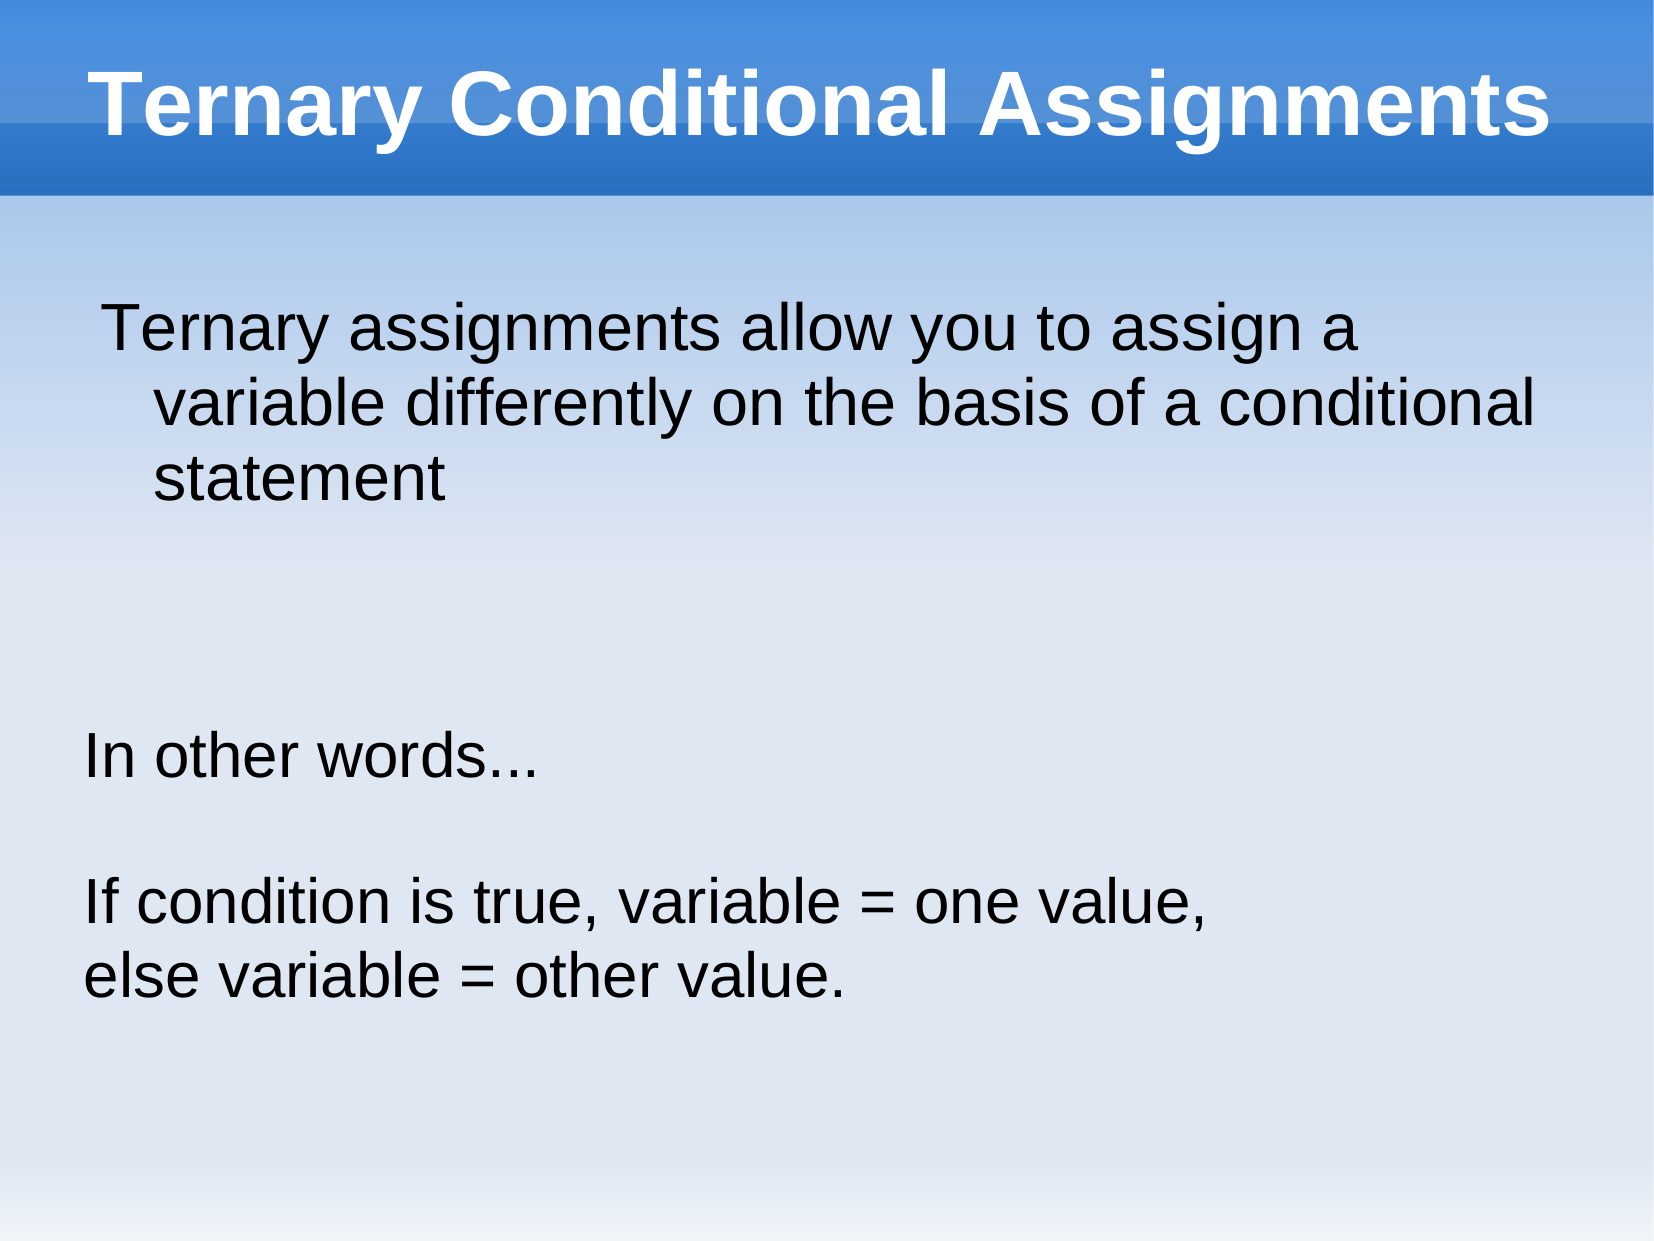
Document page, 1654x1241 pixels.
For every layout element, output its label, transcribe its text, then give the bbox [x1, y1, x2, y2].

picture [0, 0, 1654, 1241]
title Ternary Conditional Assignments [76, 0, 1565, 208]
chart [82, 717, 1570, 1109]
list Ternary assignments allow you to assign a variable differently on the basis of a conditional statement [82, 290, 1571, 681]
